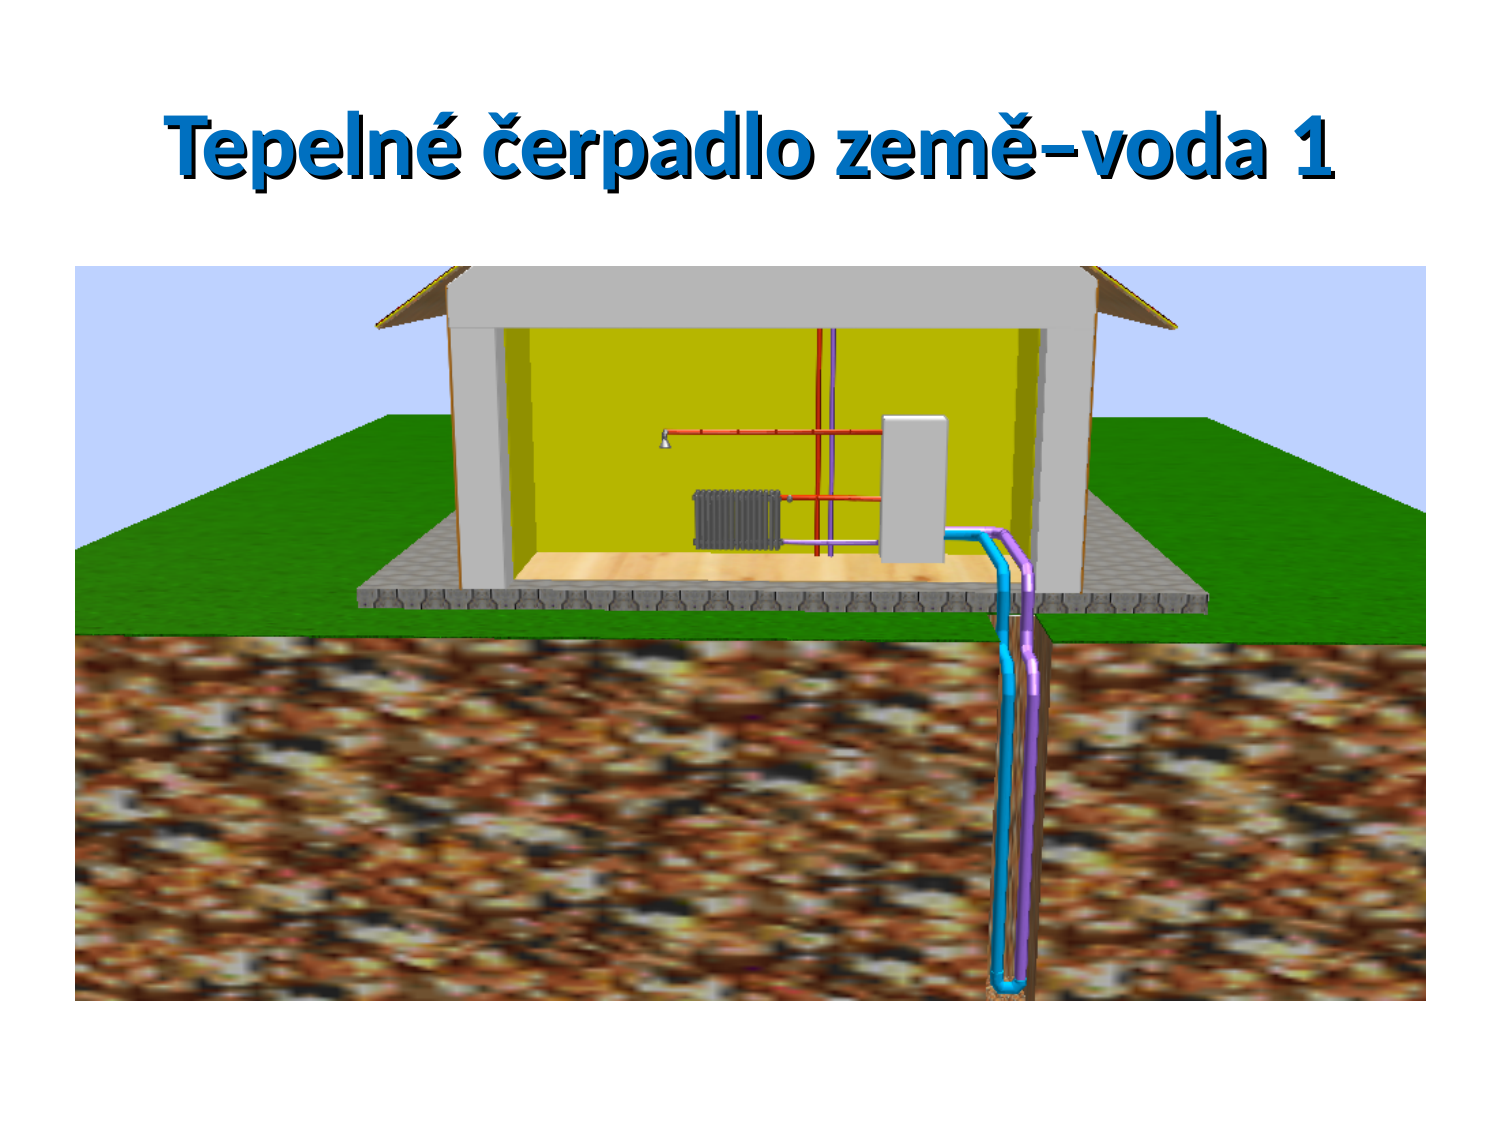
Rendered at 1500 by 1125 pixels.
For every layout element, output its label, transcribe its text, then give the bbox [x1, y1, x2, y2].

picture [75, 266, 1426, 1001]
title Tepelné čerpadlo země–voda 1 [75, 45, 1426, 233]
